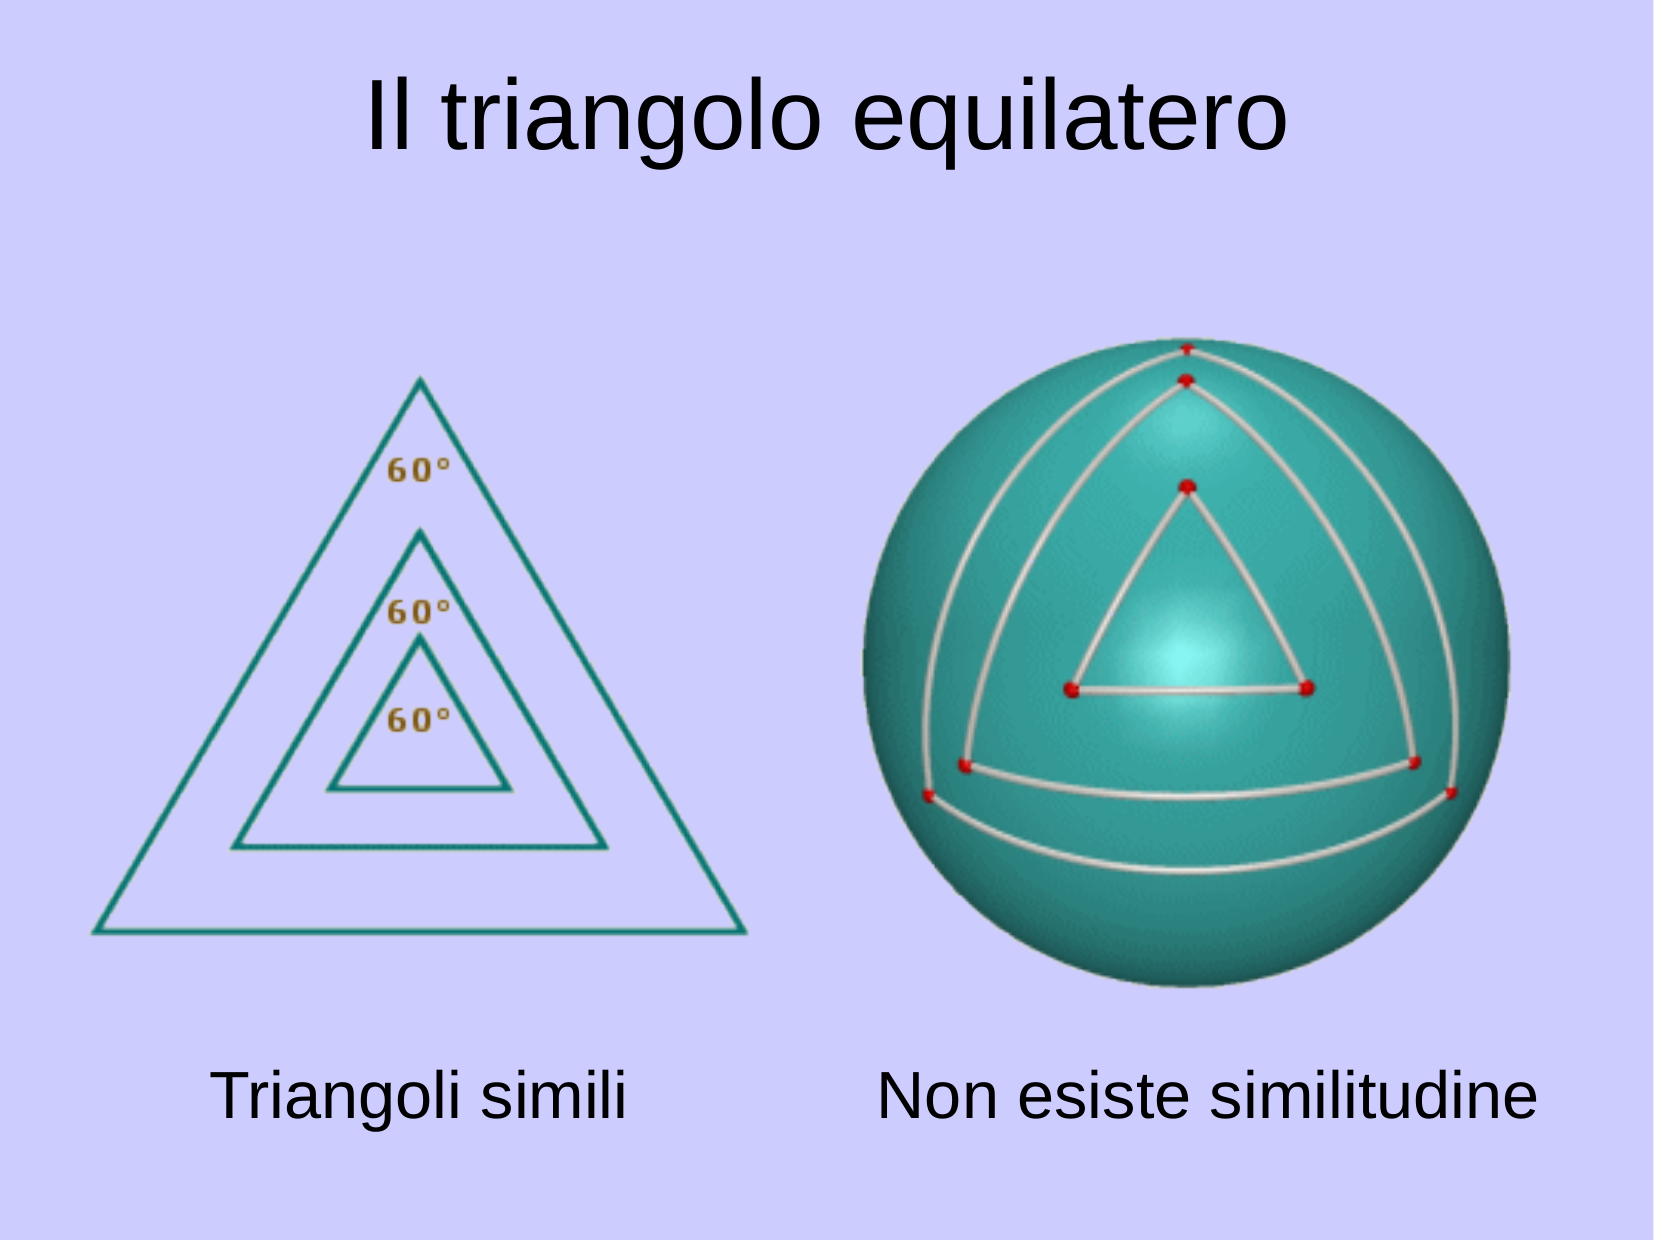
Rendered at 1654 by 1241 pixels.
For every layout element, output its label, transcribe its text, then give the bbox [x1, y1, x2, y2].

text_box Triangoli simili [194, 1050, 644, 1140]
text_box Il triangolo equilatero [124, 11, 1530, 219]
picture [0, 301, 1654, 1039]
text_box Non esiste similitudine [862, 1051, 1555, 1141]
